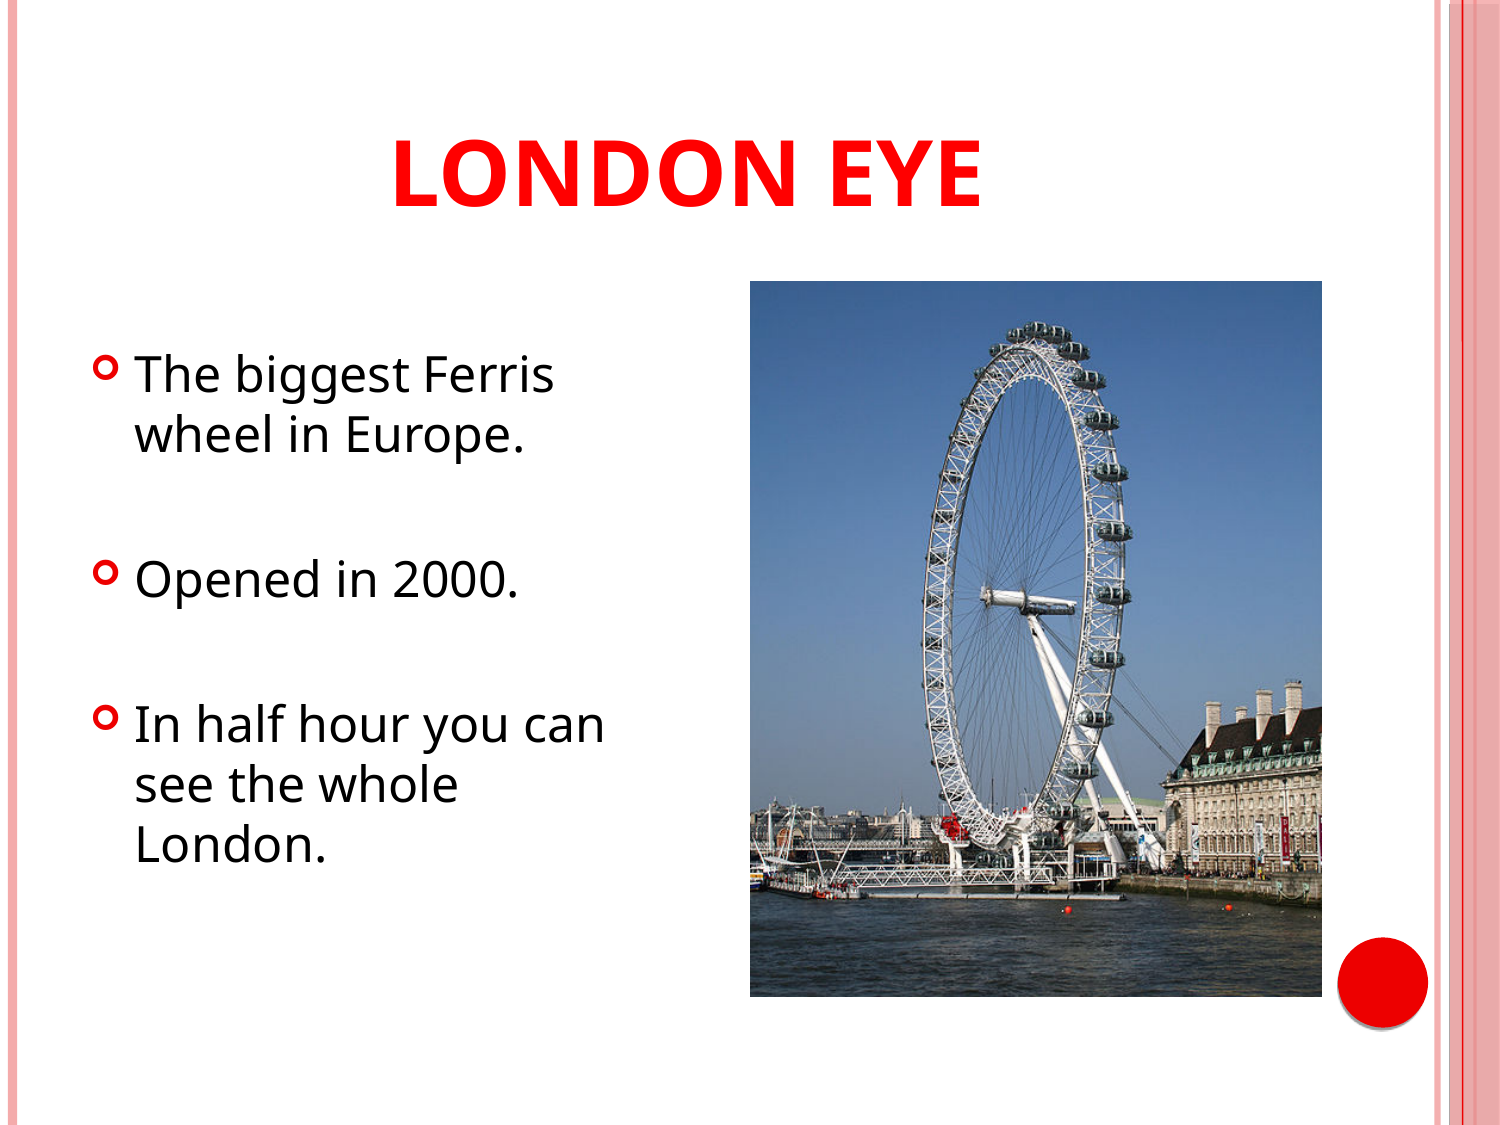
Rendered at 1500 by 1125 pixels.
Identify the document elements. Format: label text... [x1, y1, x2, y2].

picture [750, 281, 1322, 997]
title LONDON EYE [75, 45, 1300, 233]
list The biggest Ferris wheel in Europe. Opened in 2000. In half hour you can see the whole London. [75, 262, 675, 1013]
